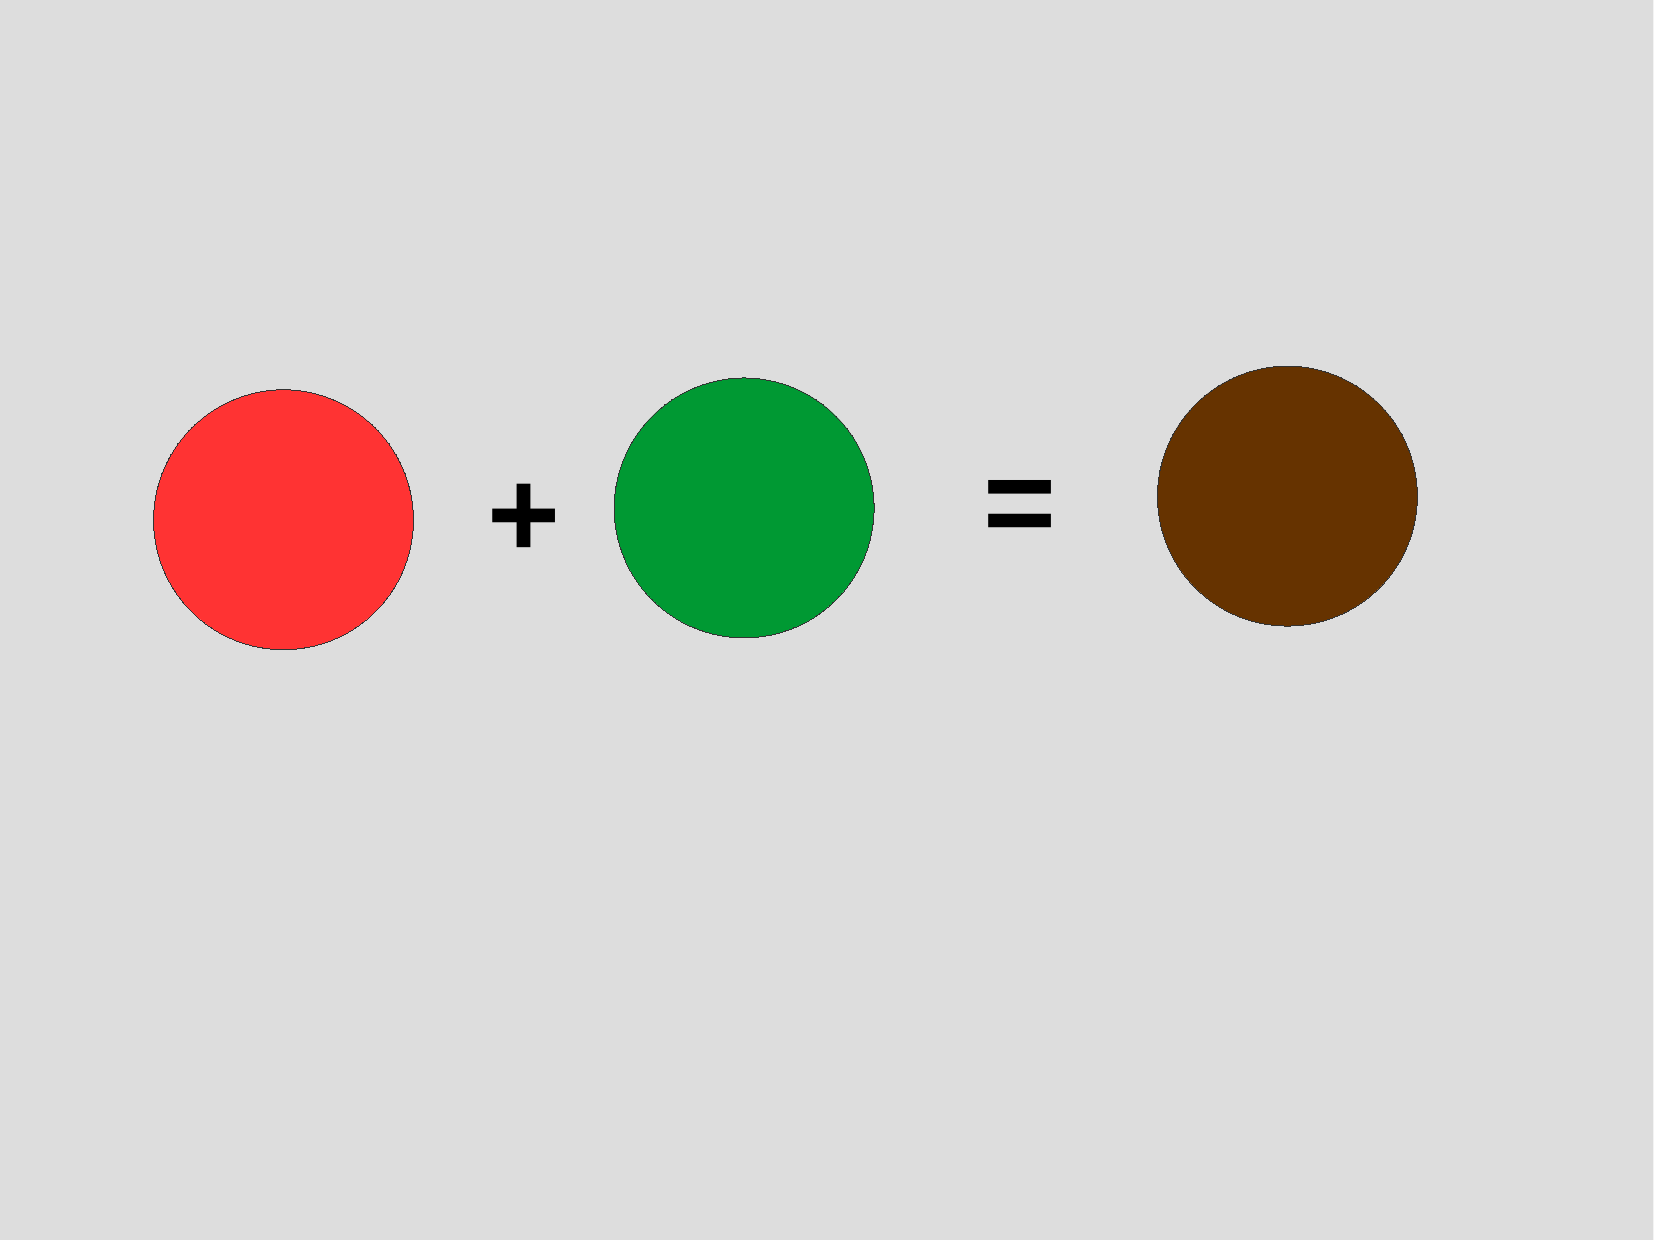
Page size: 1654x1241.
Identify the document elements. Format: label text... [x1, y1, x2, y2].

text_box [614, 377, 875, 638]
text_box [1157, 366, 1418, 627]
text_box = [968, 425, 1087, 580]
text_box + [472, 437, 567, 592]
text_box [153, 389, 414, 650]
